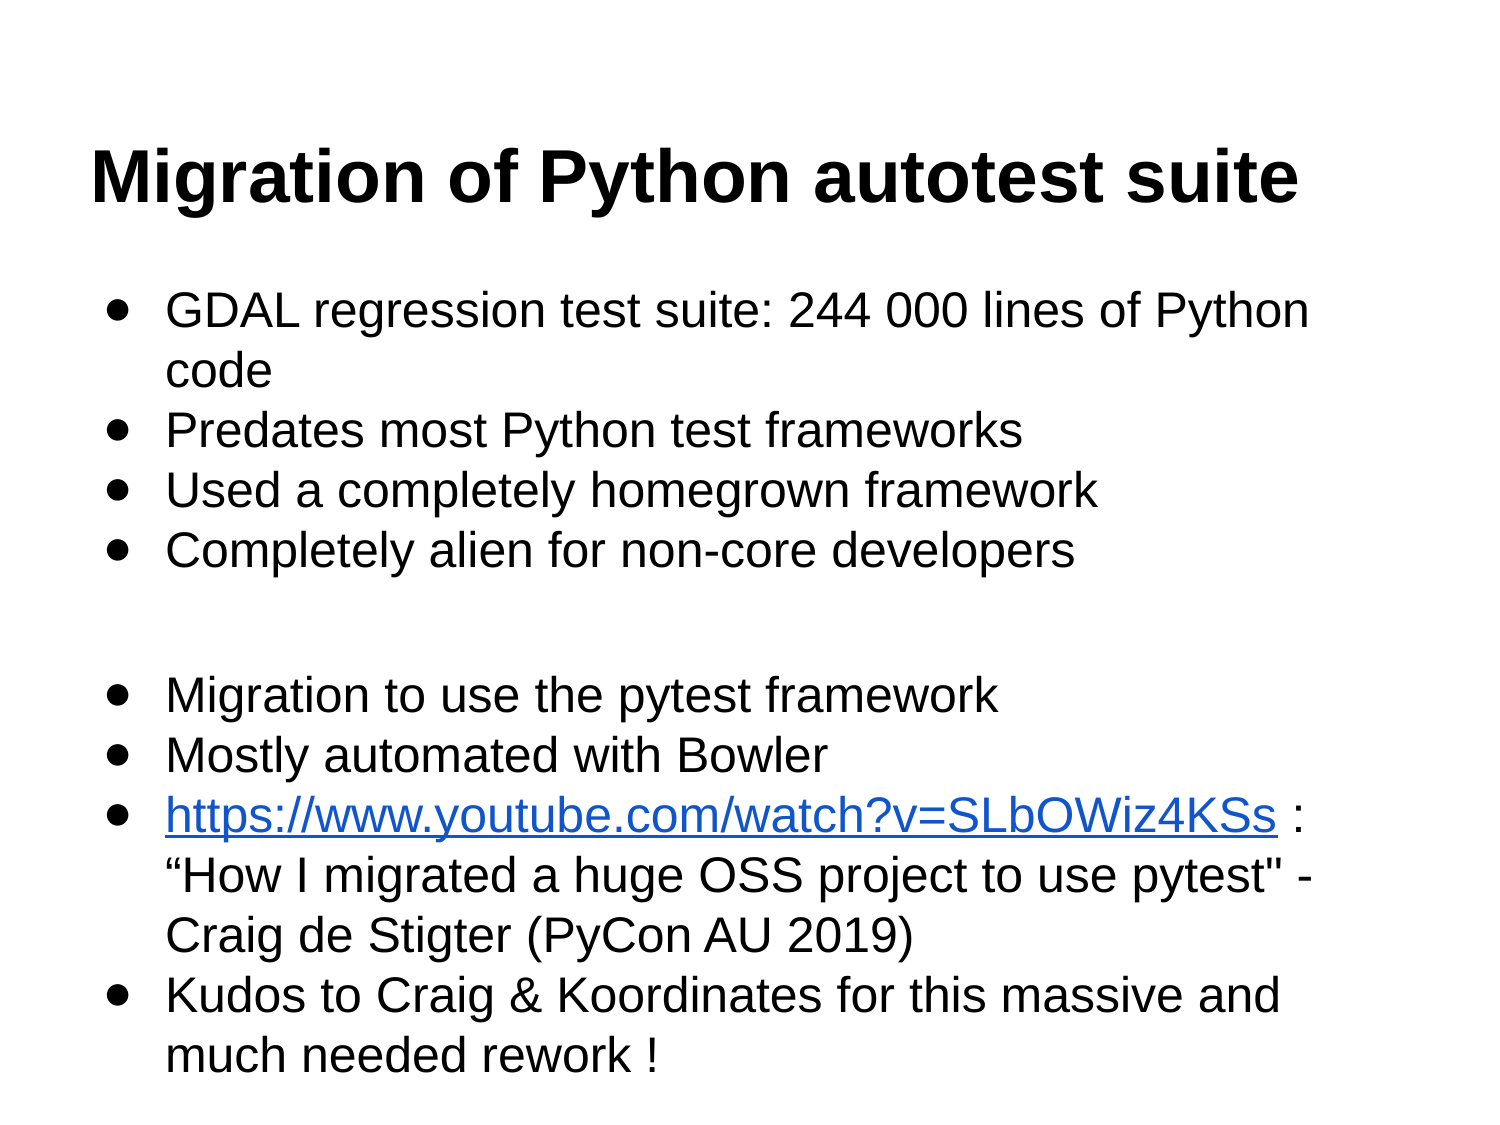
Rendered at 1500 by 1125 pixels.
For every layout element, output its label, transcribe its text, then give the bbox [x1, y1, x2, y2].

list GDAL regression test suite: 244 000 lines of Python code Predates most Python test frameworks Used a completely homegrown framework Completely alien for non-core developers Migration to use the pytest framework Mostly automated with Bowler https://www.youtube.com/watch?v=SLbOWiz4KSs : “How I migrated a huge OSS project to use pytest" - Craig de Stigter (PyCon AU 2019) Kudos to Craig & Koordinates for this massive and much needed rework ! [75, 262, 1425, 1078]
title Migration of Python autotest suite [75, 45, 1425, 233]
